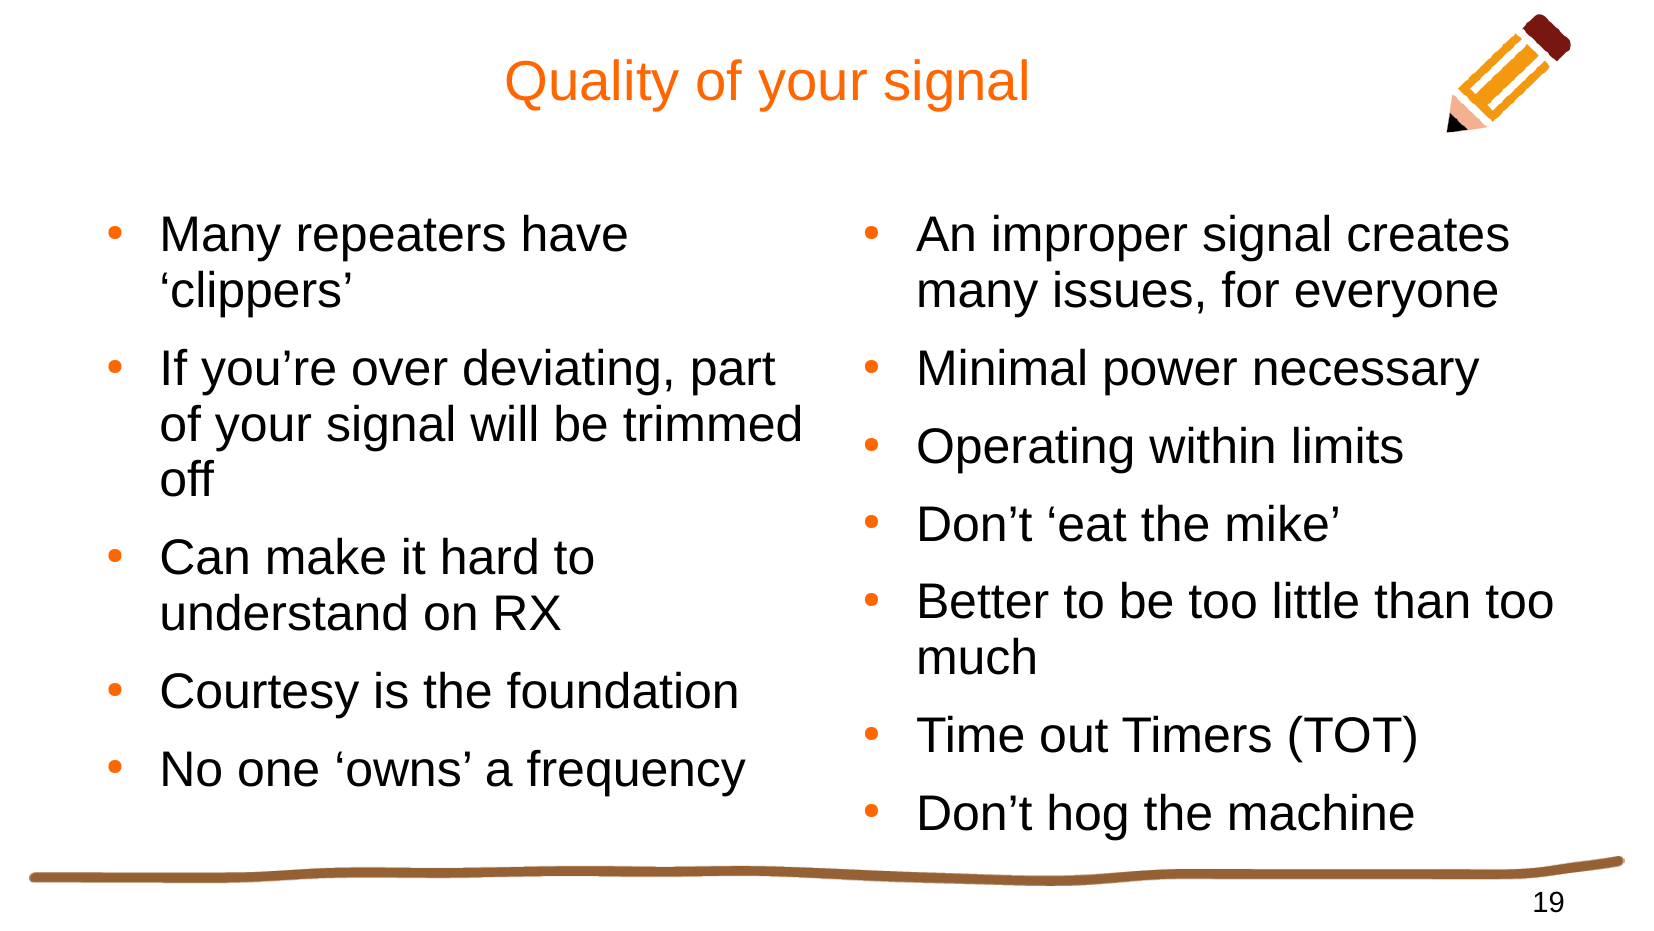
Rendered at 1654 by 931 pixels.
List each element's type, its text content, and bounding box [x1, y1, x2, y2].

list An improper signal creates many issues, for everyone Minimal power necessary Operating within limits Don’t ‘eat the mike’ Better to be too little than too much Time out Timers (TOT) Don’t hog the machine [845, 206, 1566, 857]
picture [29, 856, 1625, 886]
title Quality of your signal [88, 29, 1447, 133]
list Many repeaters have ‘clippers’ If you’re over deviating, part of your signal will be trimmed off Can make it hard to understand on RX Courtesy is the foundation No one ‘owns’ a frequency [88, 206, 809, 857]
picture [1446, 14, 1571, 133]
